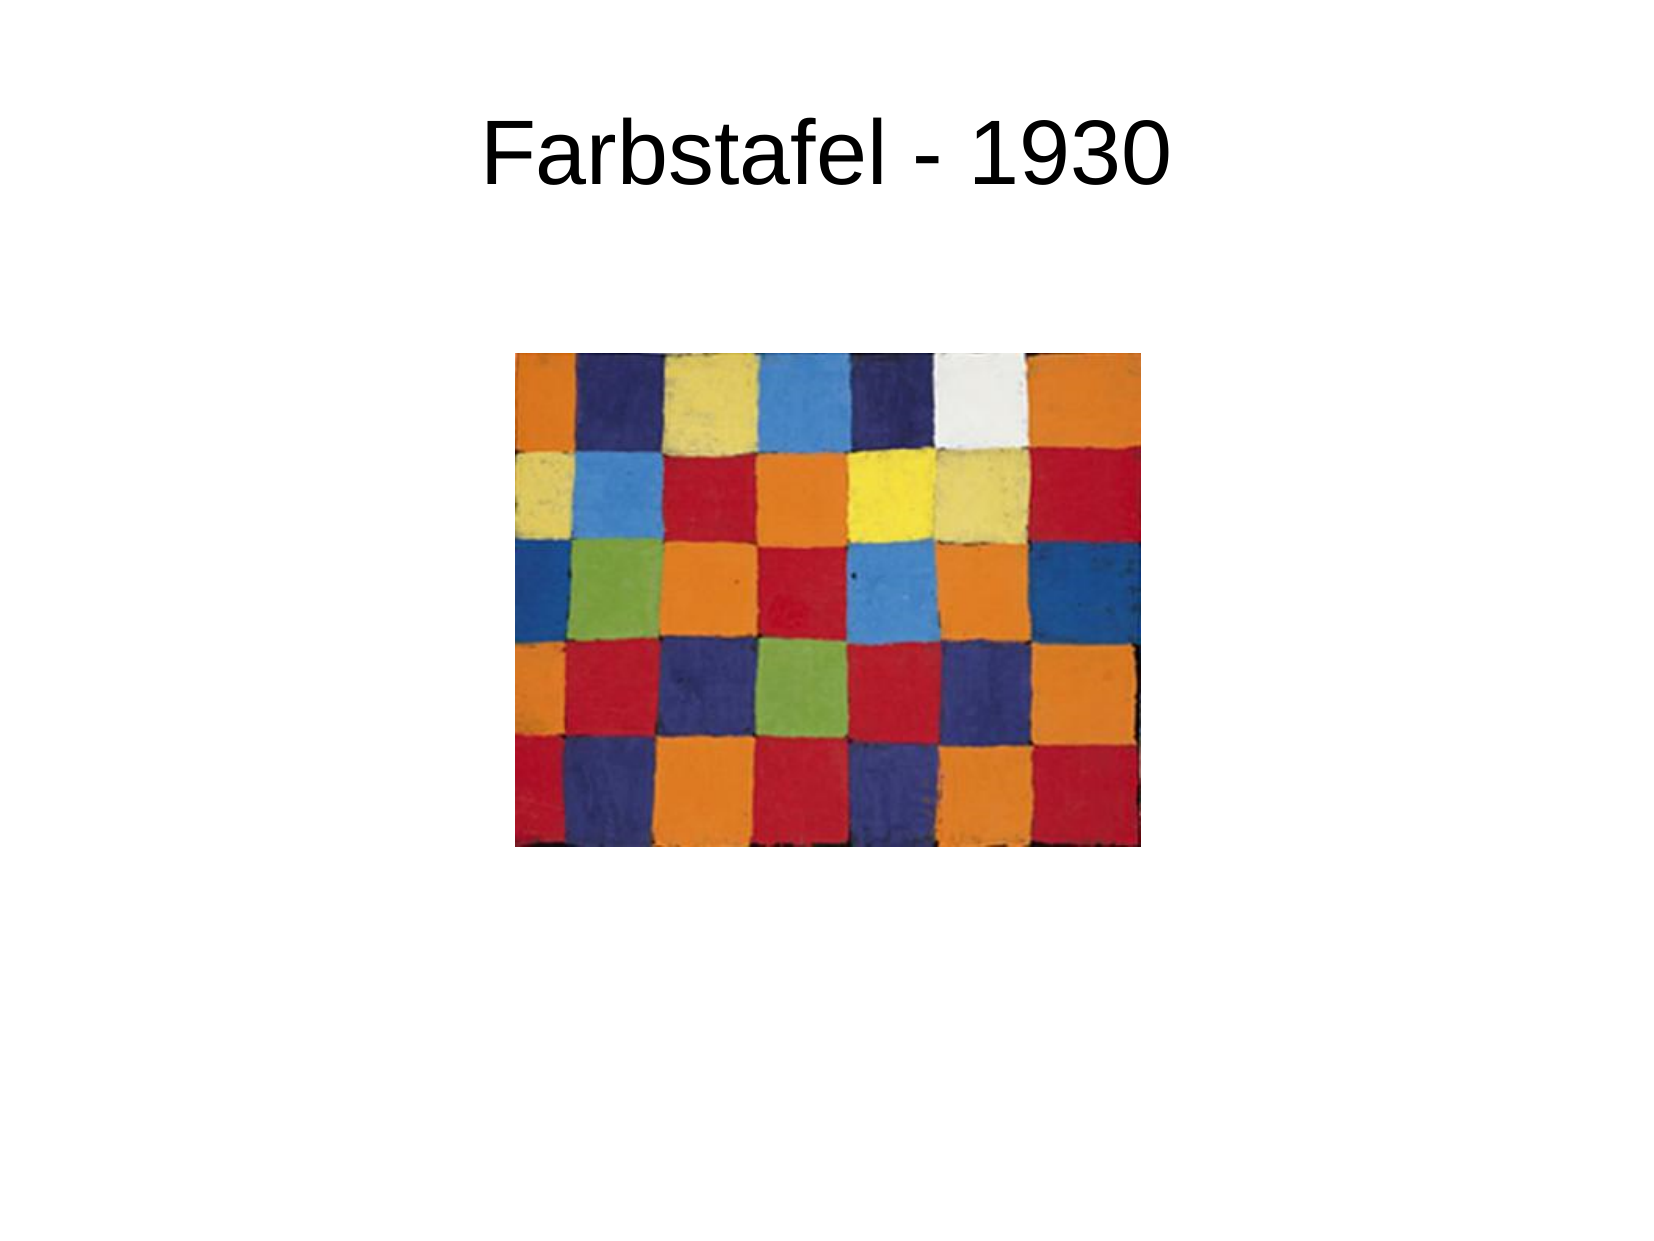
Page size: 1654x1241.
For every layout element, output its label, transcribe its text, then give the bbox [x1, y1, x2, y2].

picture [515, 353, 1141, 848]
title Farbstafel - 1930 [82, 56, 1571, 250]
